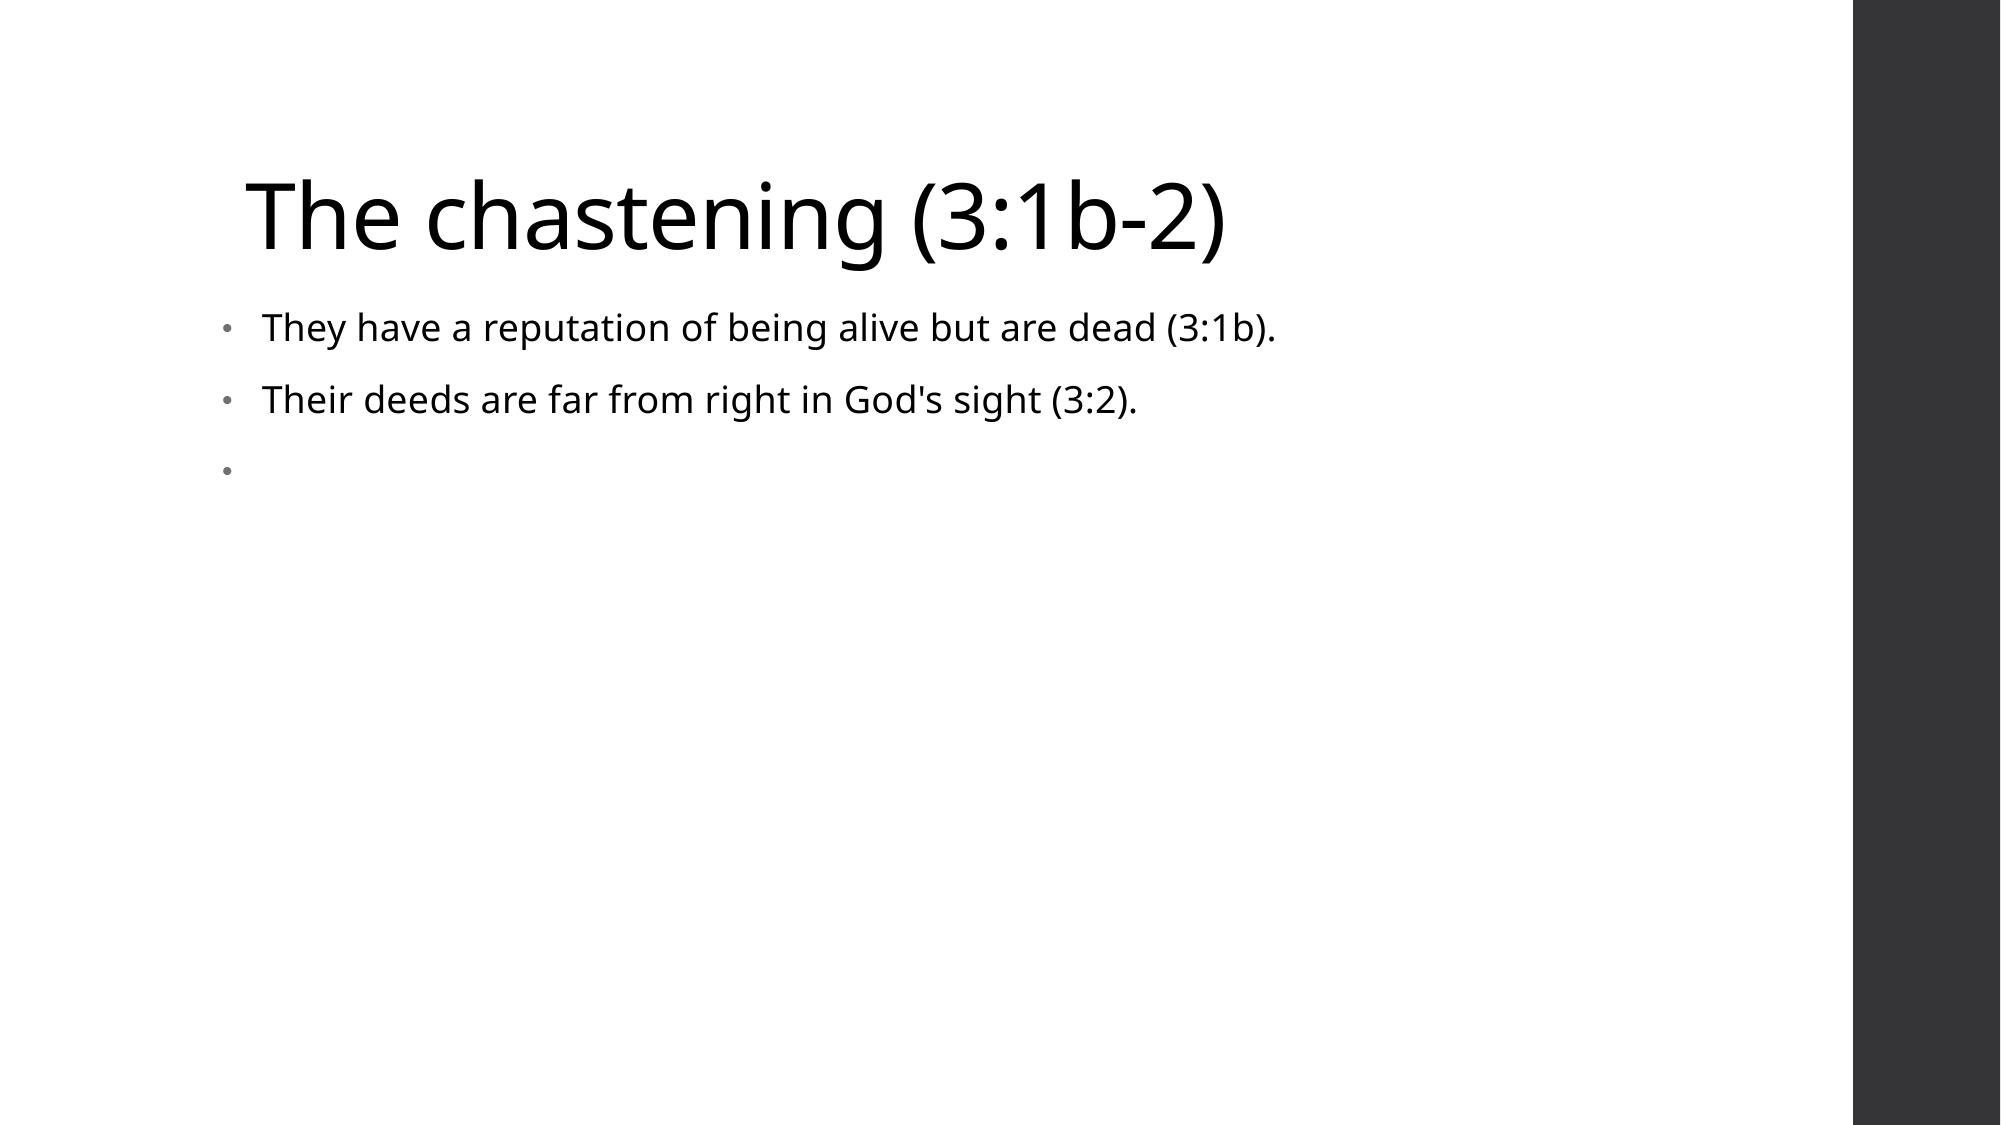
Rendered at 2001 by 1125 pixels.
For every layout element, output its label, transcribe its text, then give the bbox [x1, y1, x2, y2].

title The chastening (3:1b-2) [206, 60, 1797, 278]
list They have a reputation of being alive but are dead (3:1b). Their deeds are far from right in God's sight (3:2). [206, 299, 1617, 1014]
